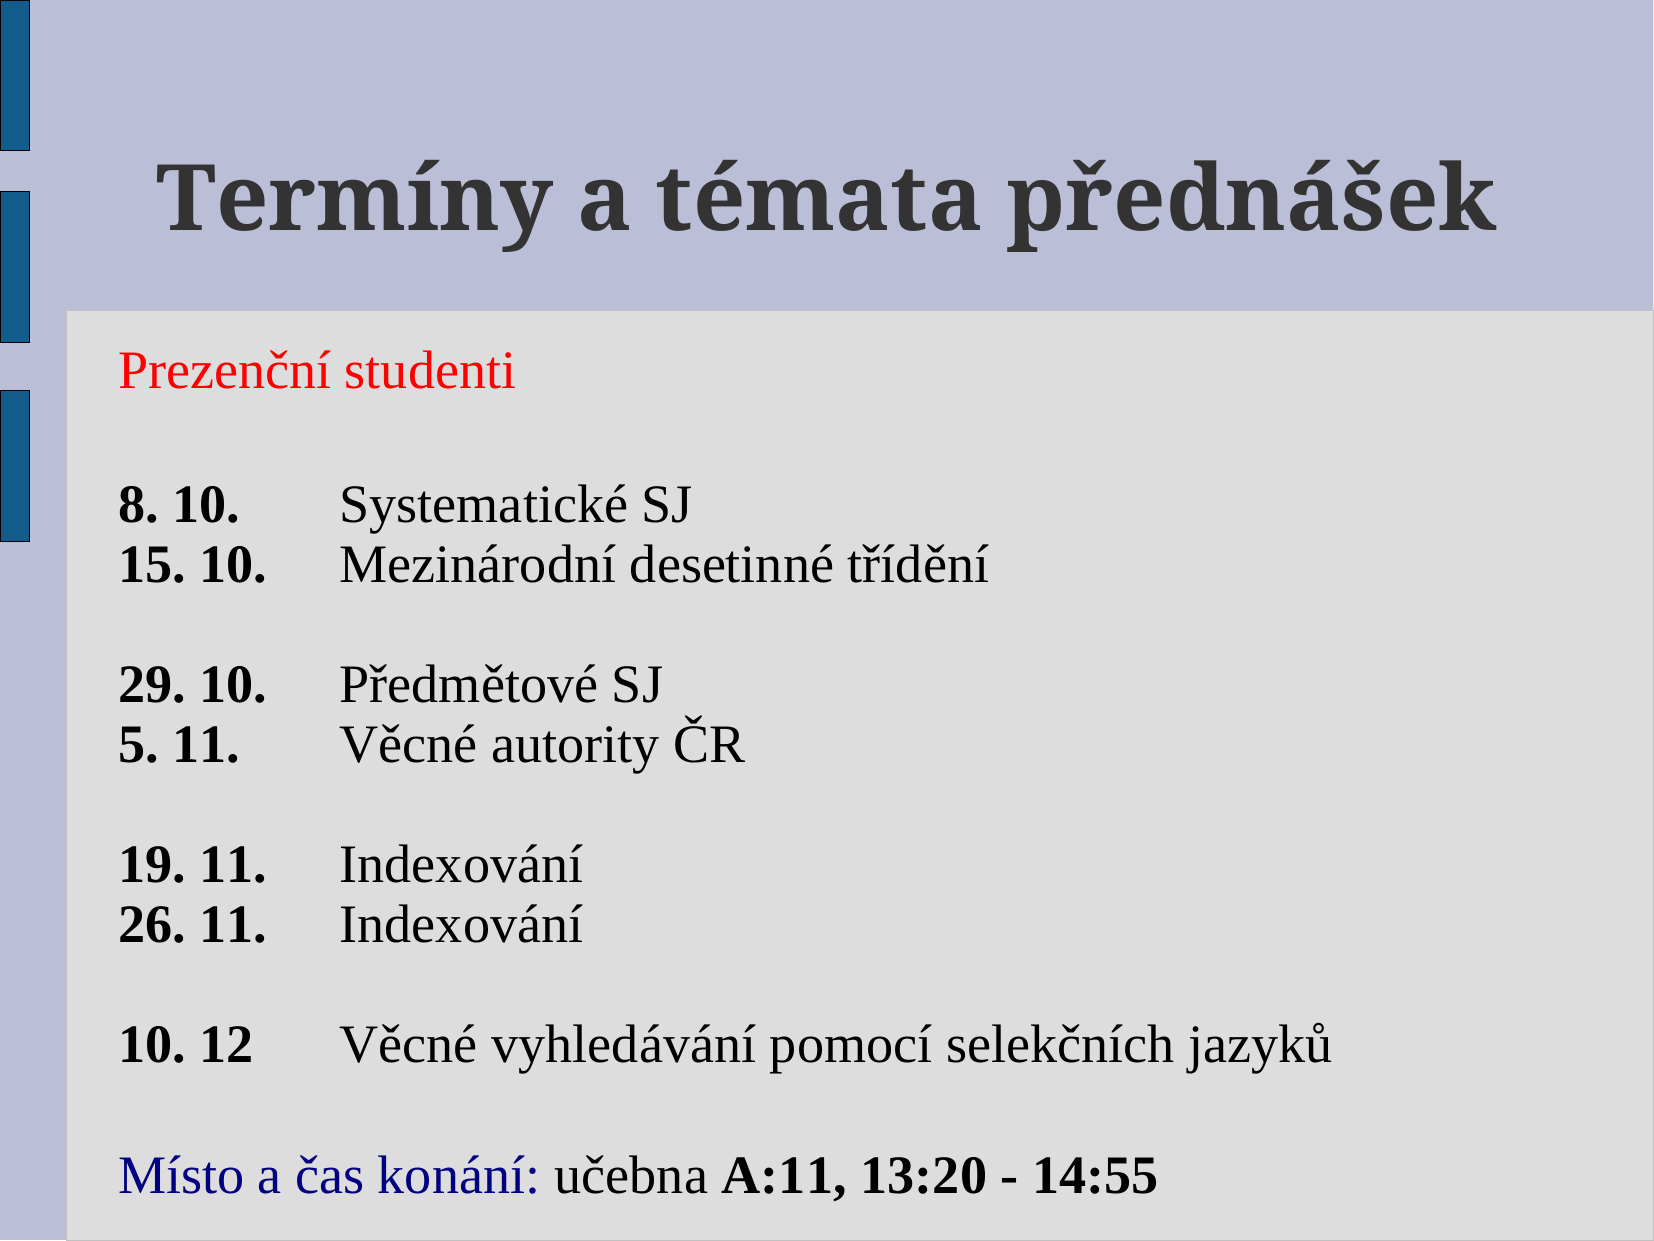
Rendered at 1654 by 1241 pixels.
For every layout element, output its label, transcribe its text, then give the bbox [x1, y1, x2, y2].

title Termíny a témata přednášek [121, 98, 1534, 291]
subtitle Prezenční studenti 8. 10. Systematické SJ 15. 10. Mezinárodní desetinné třídění 29. 10. Předmětové SJ 5. 11. Věcné autority ČR 19. 11. Indexování 26. 11. Indexování 10. 12 Věcné vyhledávání pomocí selekčních jazyků Místo a čas konání: učebna A:11, 13:20 - 14:55 [118, 331, 1592, 1218]
